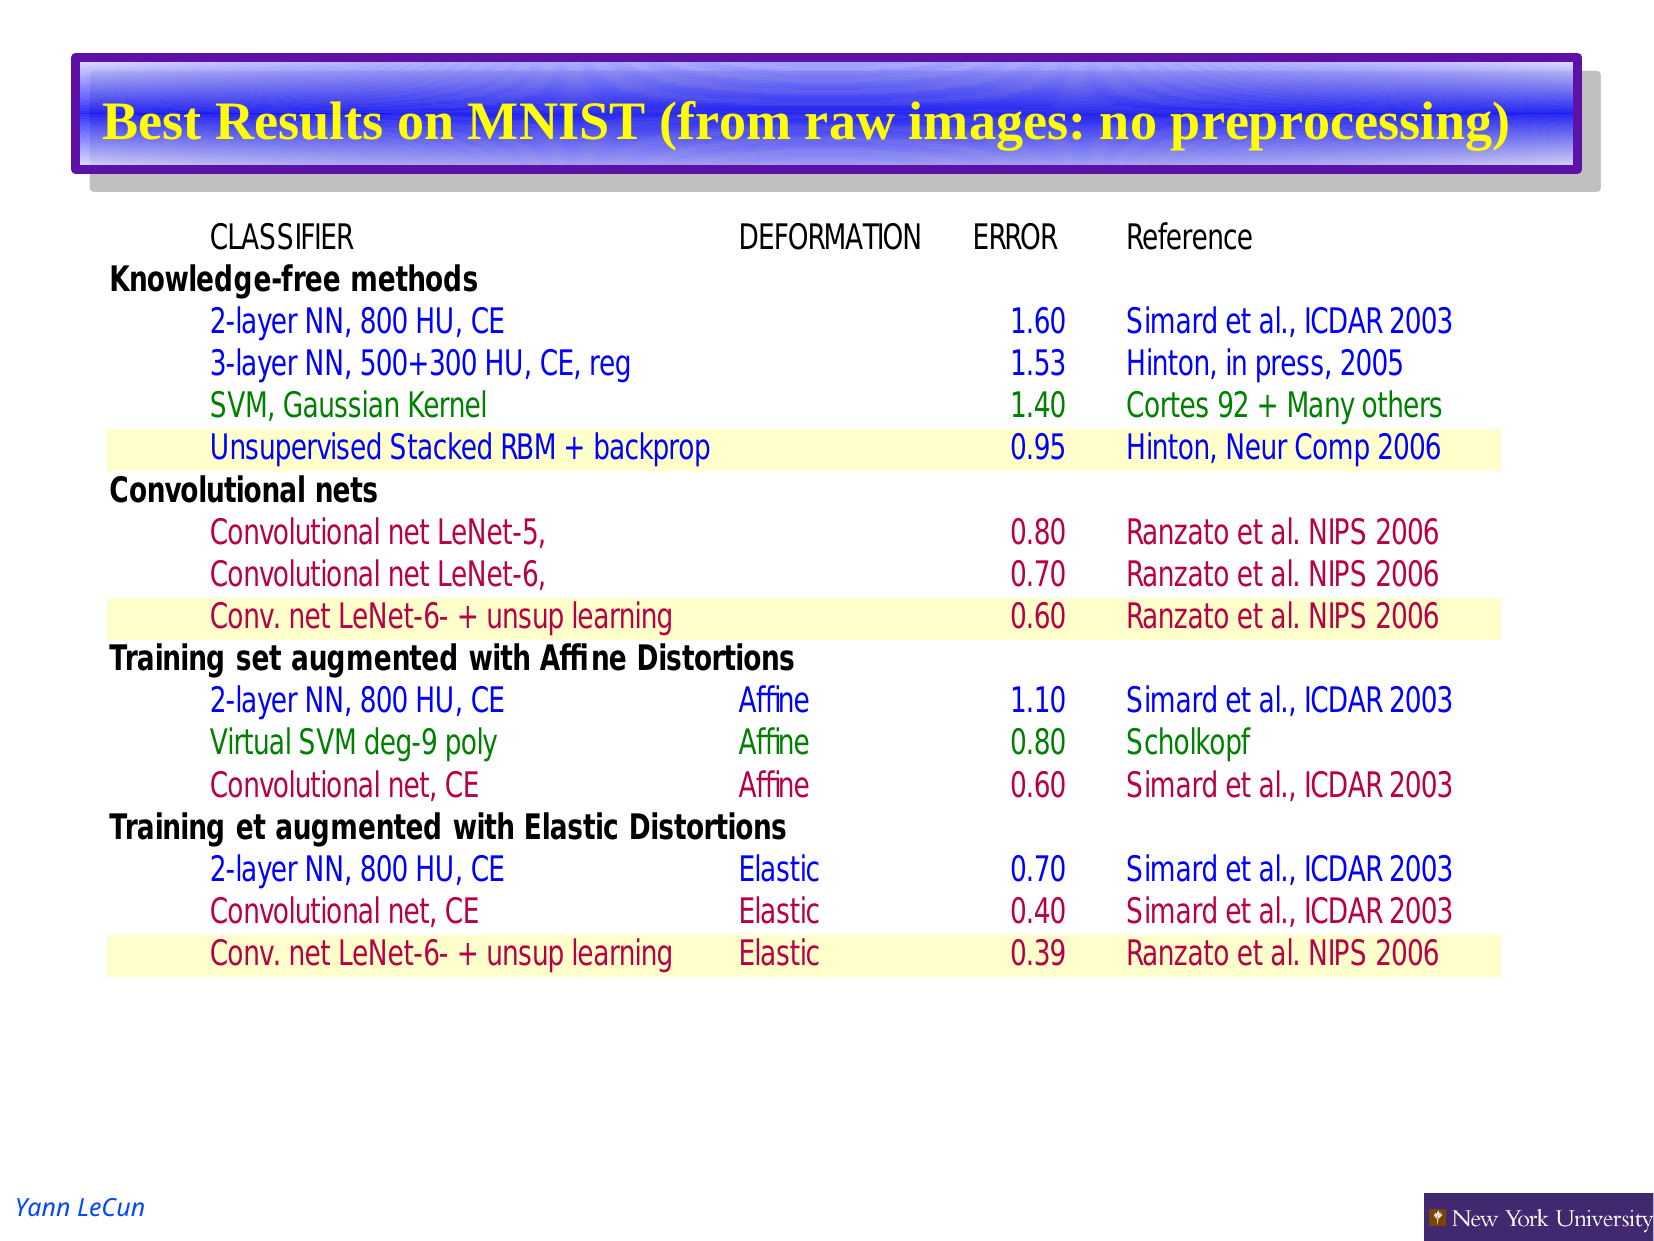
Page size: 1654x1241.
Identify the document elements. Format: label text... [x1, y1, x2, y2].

picture [1424, 1193, 1654, 1241]
chart [106, 218, 1505, 1066]
title Best Results on MNIST (from raw images: no preprocessing) [75, 57, 1578, 170]
